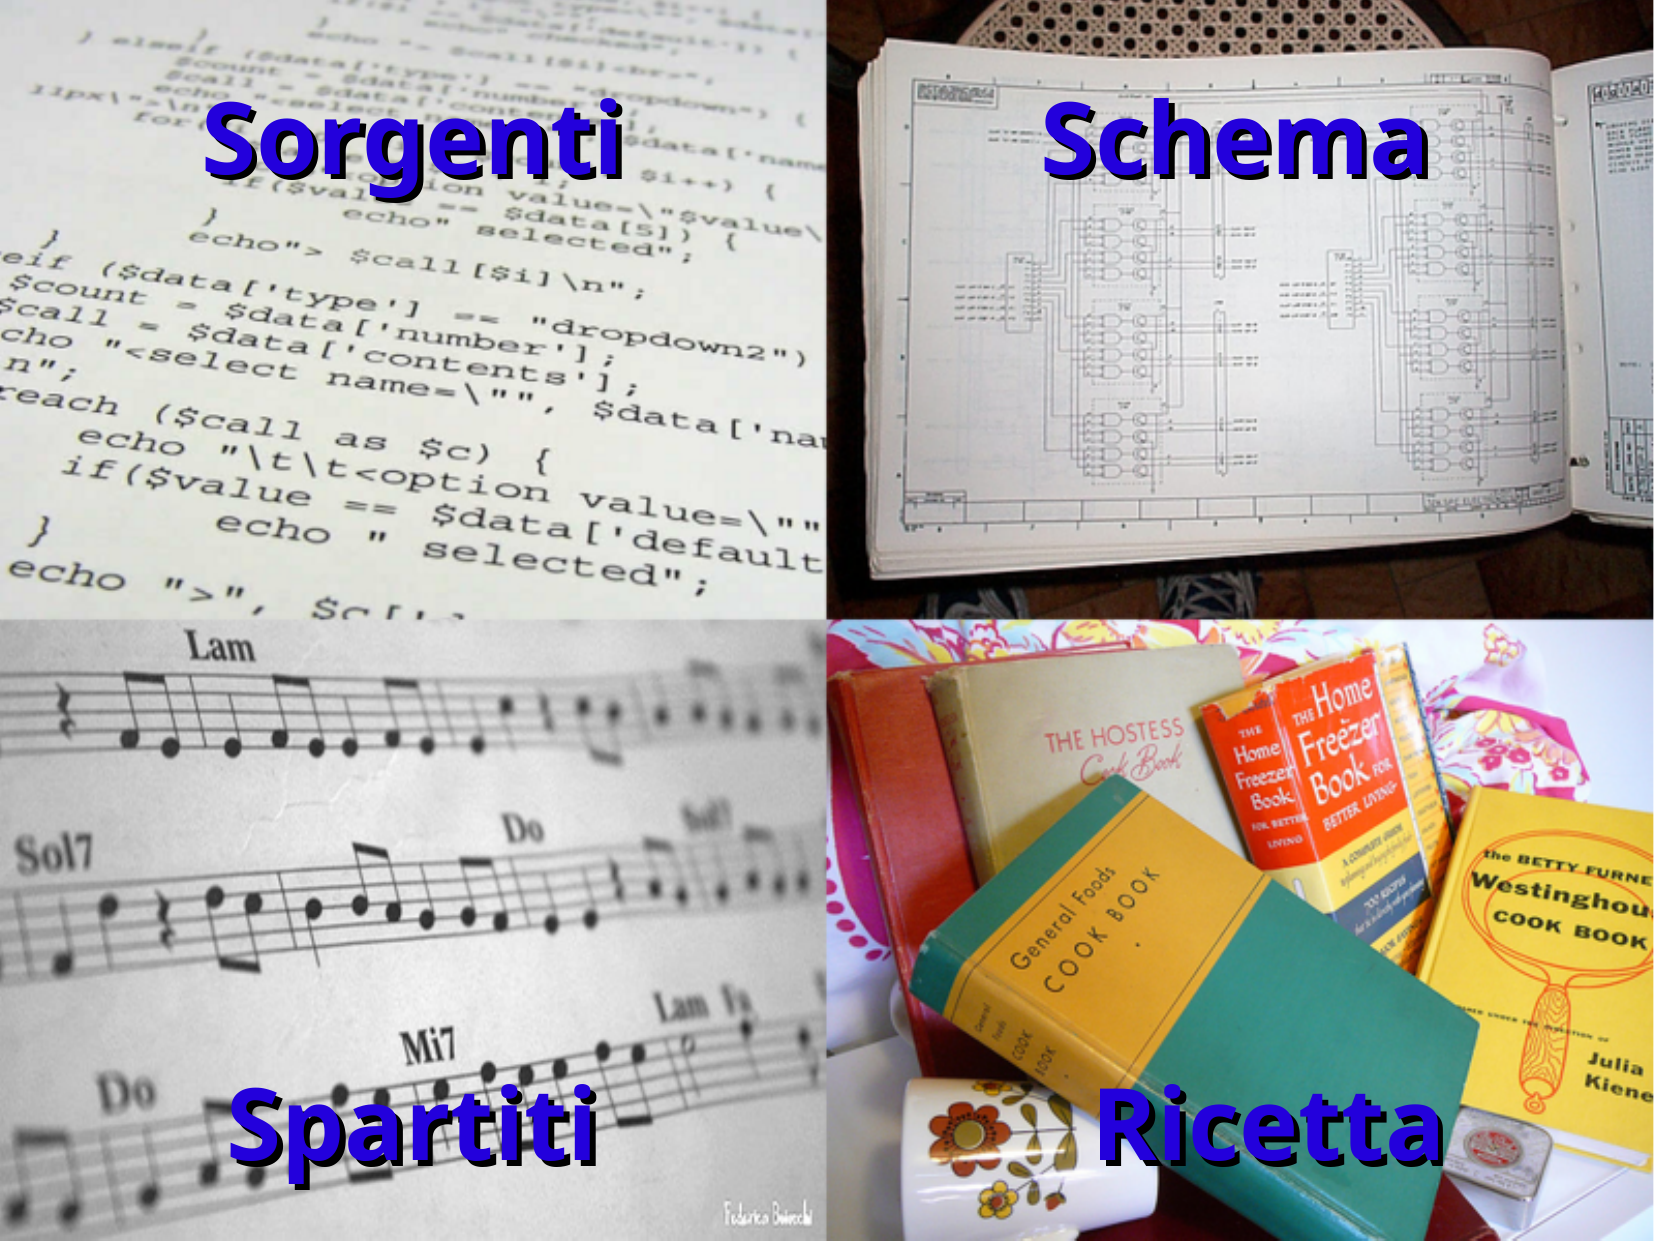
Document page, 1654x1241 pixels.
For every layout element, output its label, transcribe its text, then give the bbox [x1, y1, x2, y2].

text_box Schema [943, 59, 1527, 197]
text_box Spartiti [121, 1045, 705, 1183]
picture [0, 0, 1654, 1241]
text_box Sorgenti [121, 59, 705, 197]
text_box Ricetta [977, 1045, 1561, 1183]
